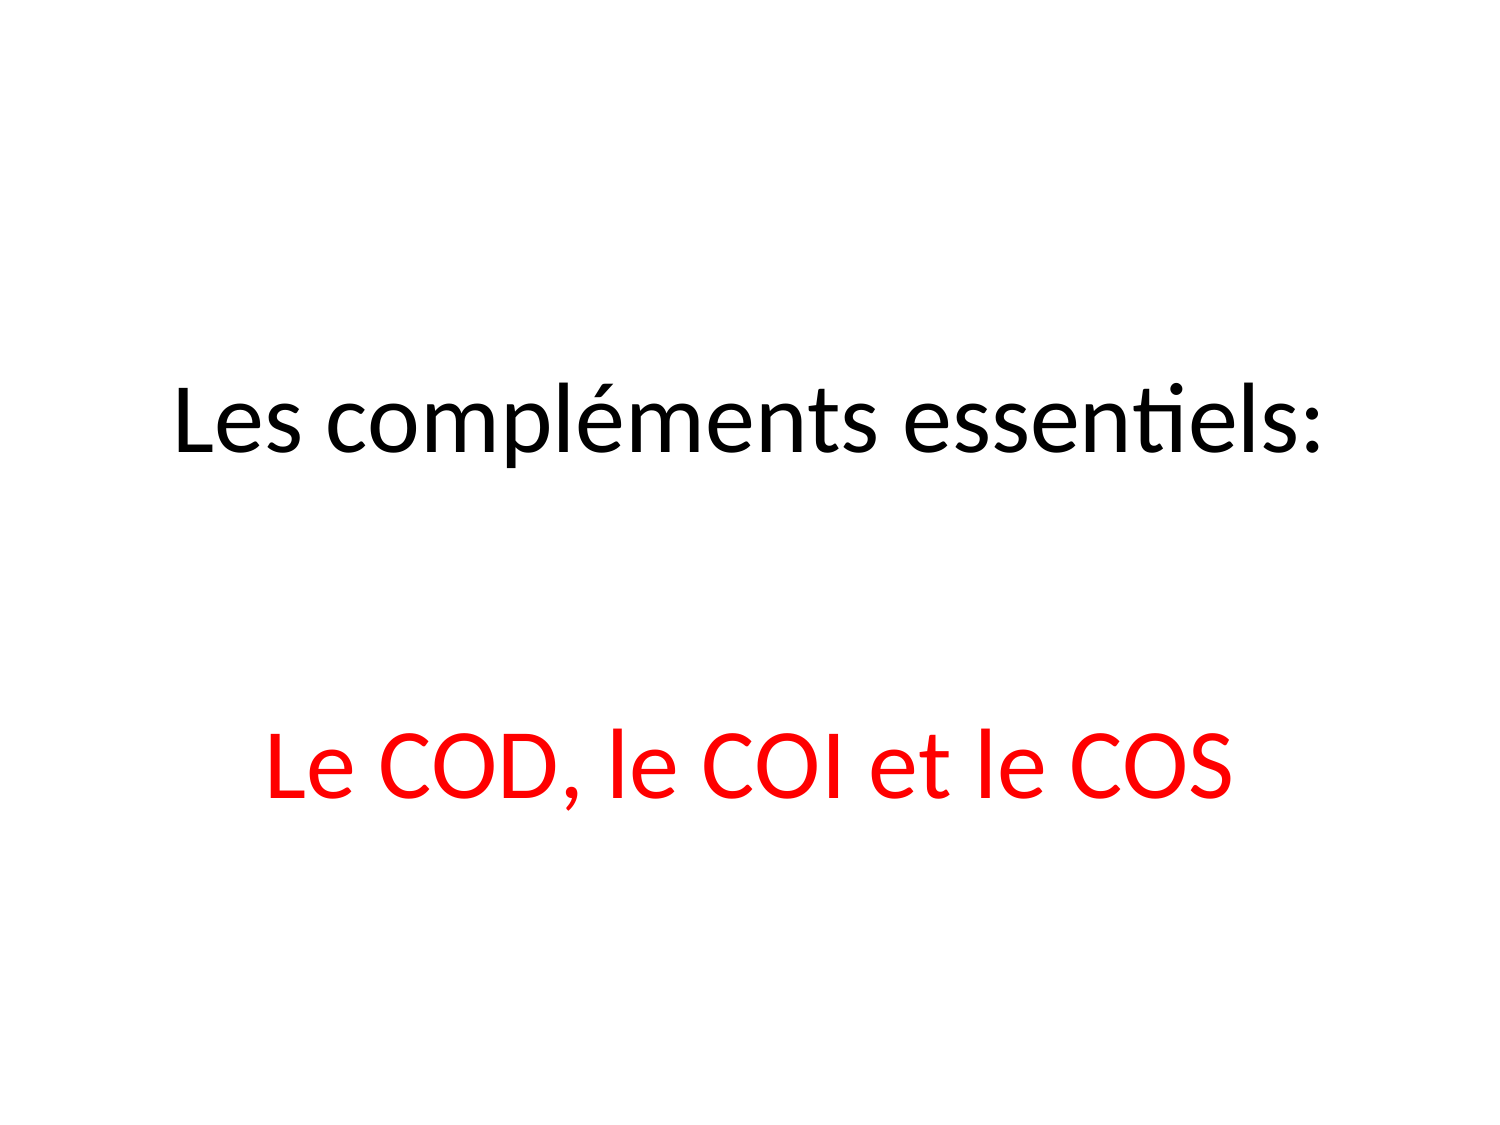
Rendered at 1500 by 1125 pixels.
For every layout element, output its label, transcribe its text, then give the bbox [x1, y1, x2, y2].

text_box Le COD, le COI et le COS [225, 691, 1276, 925]
title Les compléments essentiels: [112, 234, 1388, 591]
